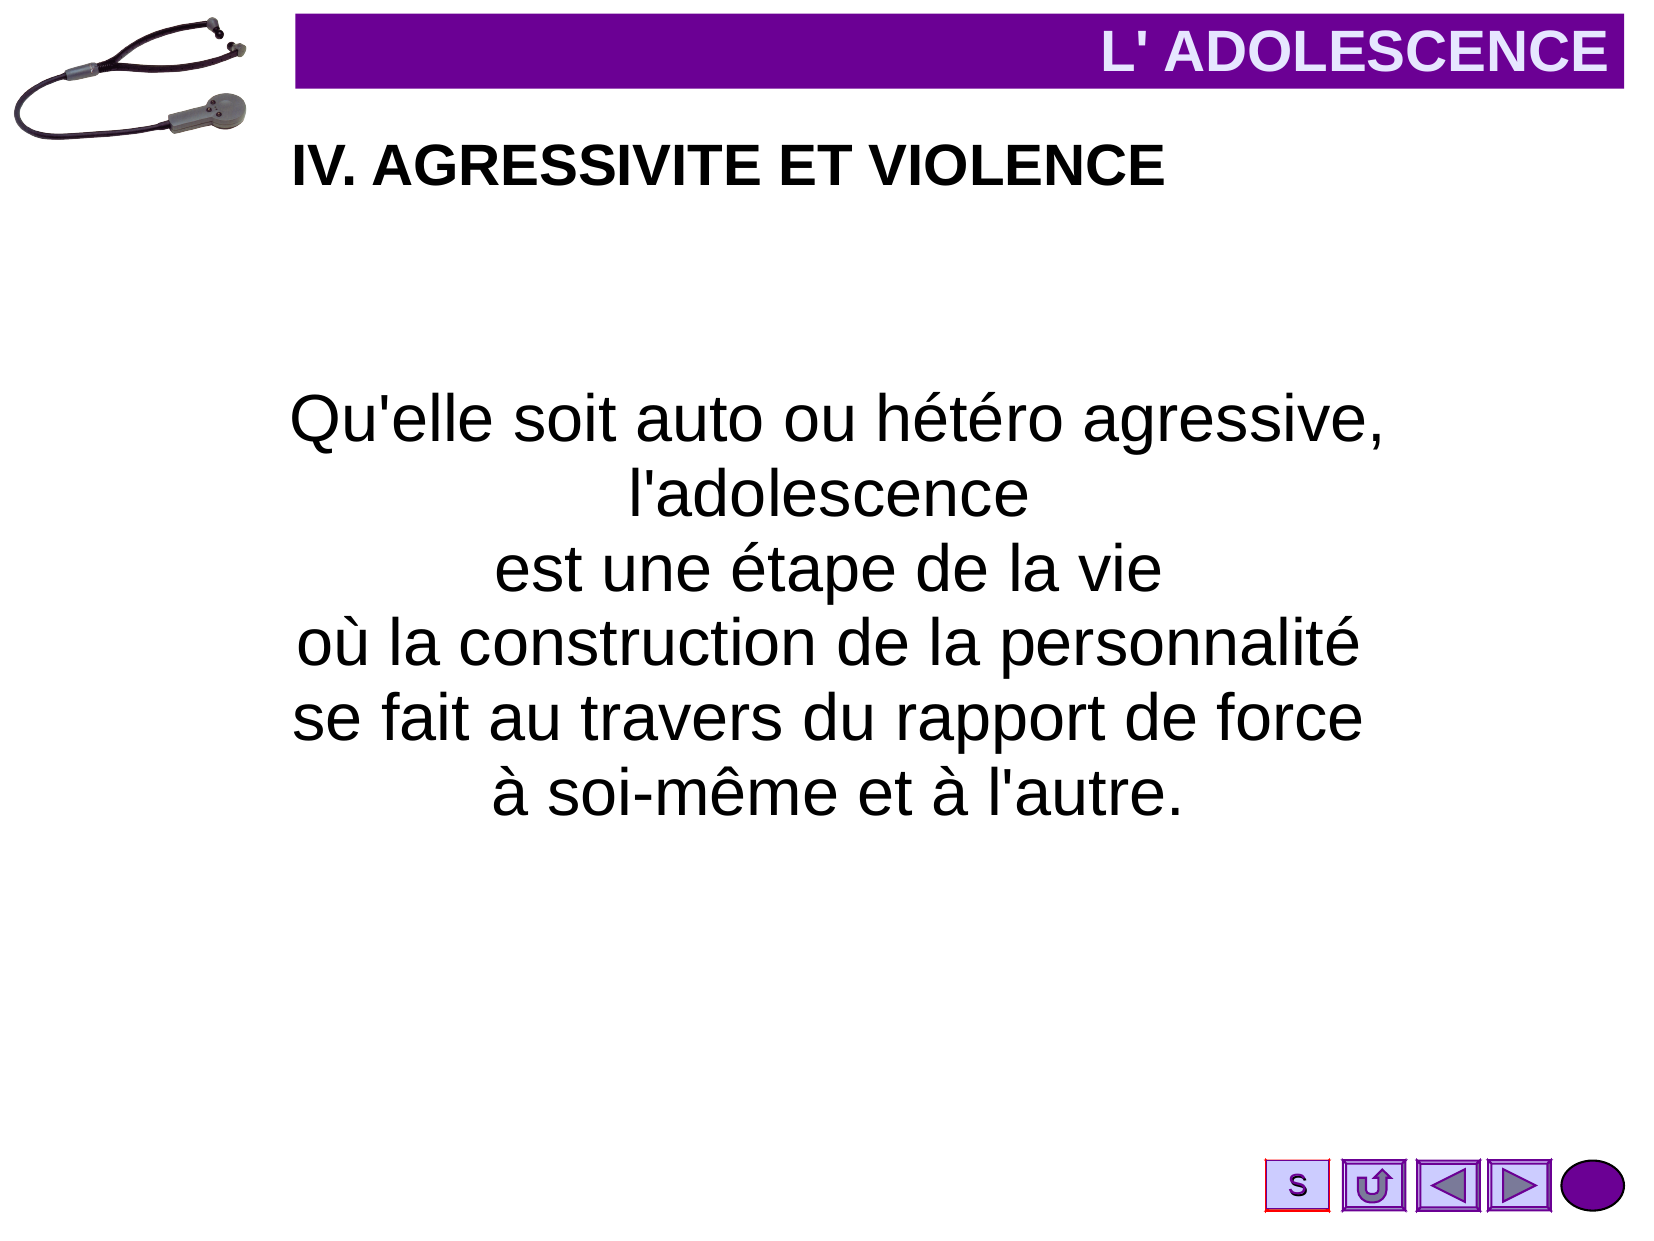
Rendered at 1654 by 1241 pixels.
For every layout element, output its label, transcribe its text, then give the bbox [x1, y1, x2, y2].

text_box Qu'elle soit auto ou hétéro agressive, l'adolescence est une étape de la vie où la construction de la personnalité se fait au travers du rapport de force à soi-même et à l'autre. [141, 295, 1536, 916]
text_box IV. AGRESSIVITE ET VIOLENCE [276, 125, 1182, 207]
text_box [1561, 1160, 1625, 1211]
text_box L' ADOLESCENCE [295, 13, 1625, 89]
picture [8, 8, 260, 153]
